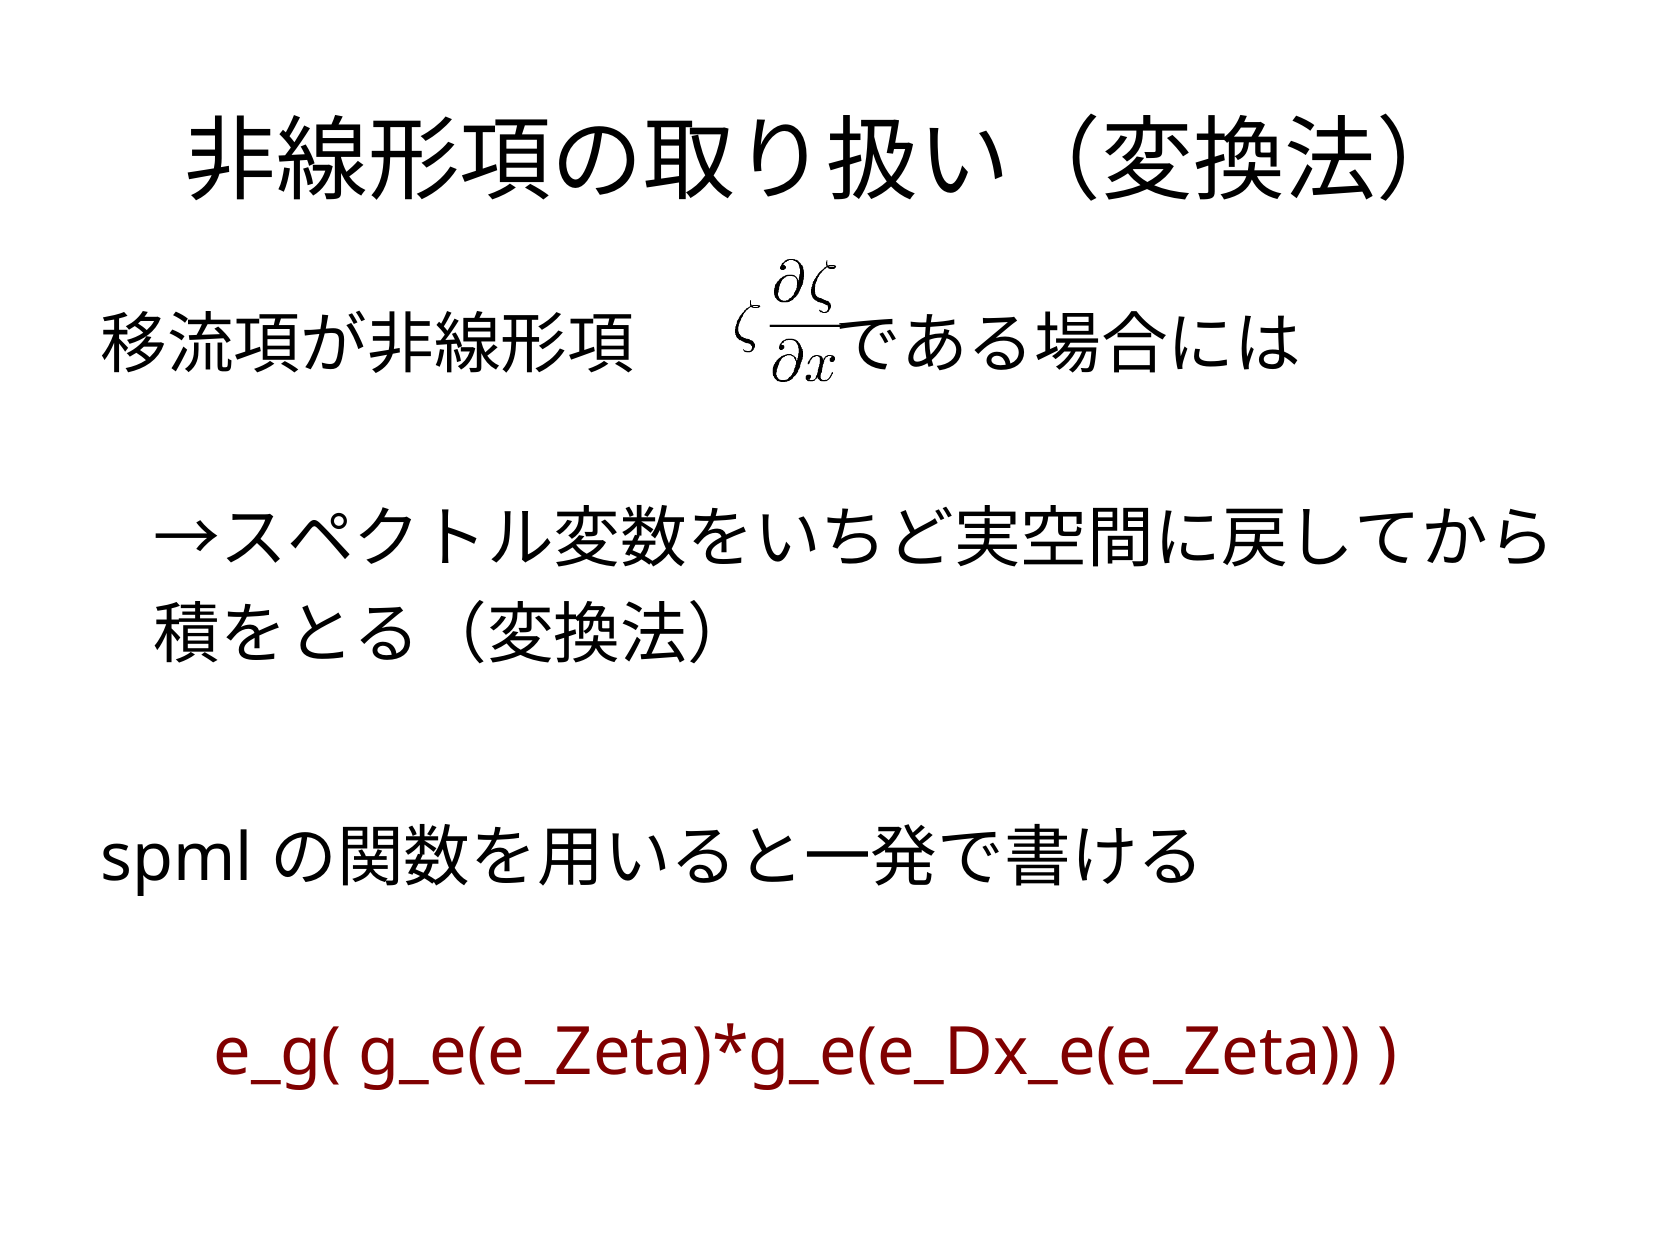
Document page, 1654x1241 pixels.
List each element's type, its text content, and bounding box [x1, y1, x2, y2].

title 非線形項の取り扱い（変換法） [82, 56, 1571, 250]
list 移流項が非線形項 である場合には →スペクトル変数をいちど実空間に戻してから積をとる（変換法） spml の関数を用いると一発で書ける e_g( g_e(e_Zeta)*g_e(e_Dx_e(e_Zeta)) ) [82, 290, 1571, 1094]
picture [722, 255, 851, 384]
